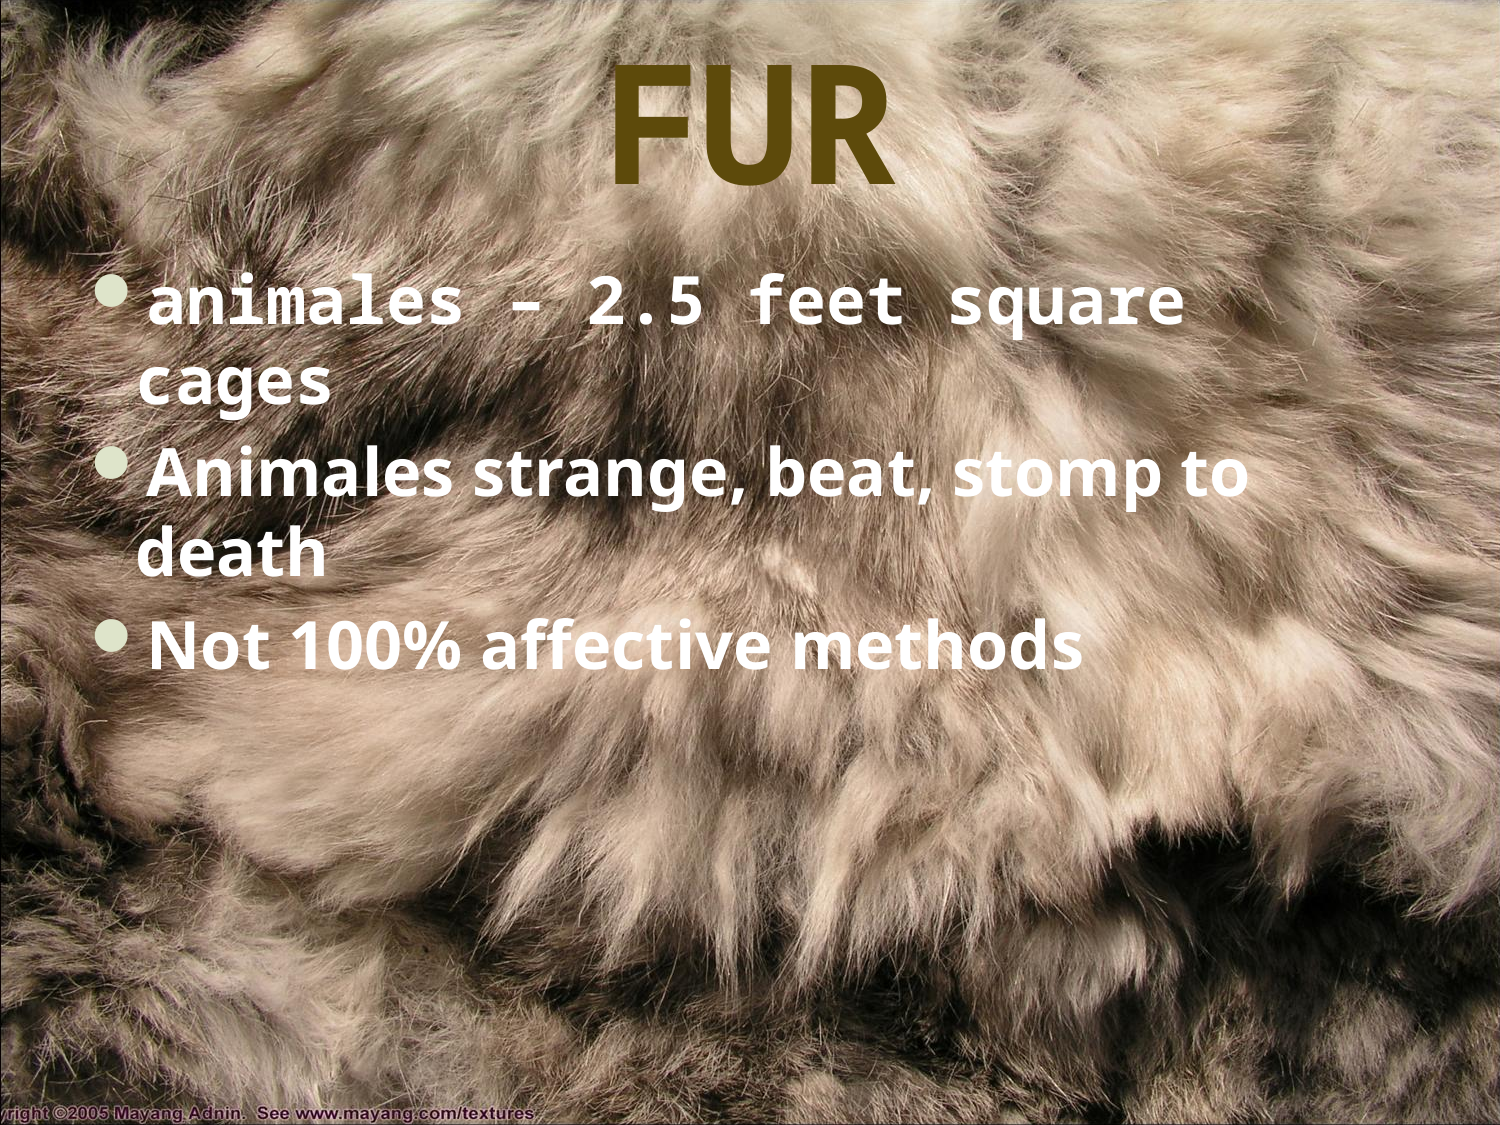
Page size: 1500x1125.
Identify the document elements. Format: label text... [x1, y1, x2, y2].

picture [0, 0, 1500, 1125]
list animales – 2.5 feet square cages Animales strange, beat, stomp to death Not 100% affective methods [75, 249, 1425, 1000]
title FUR [75, 24, 1425, 225]
